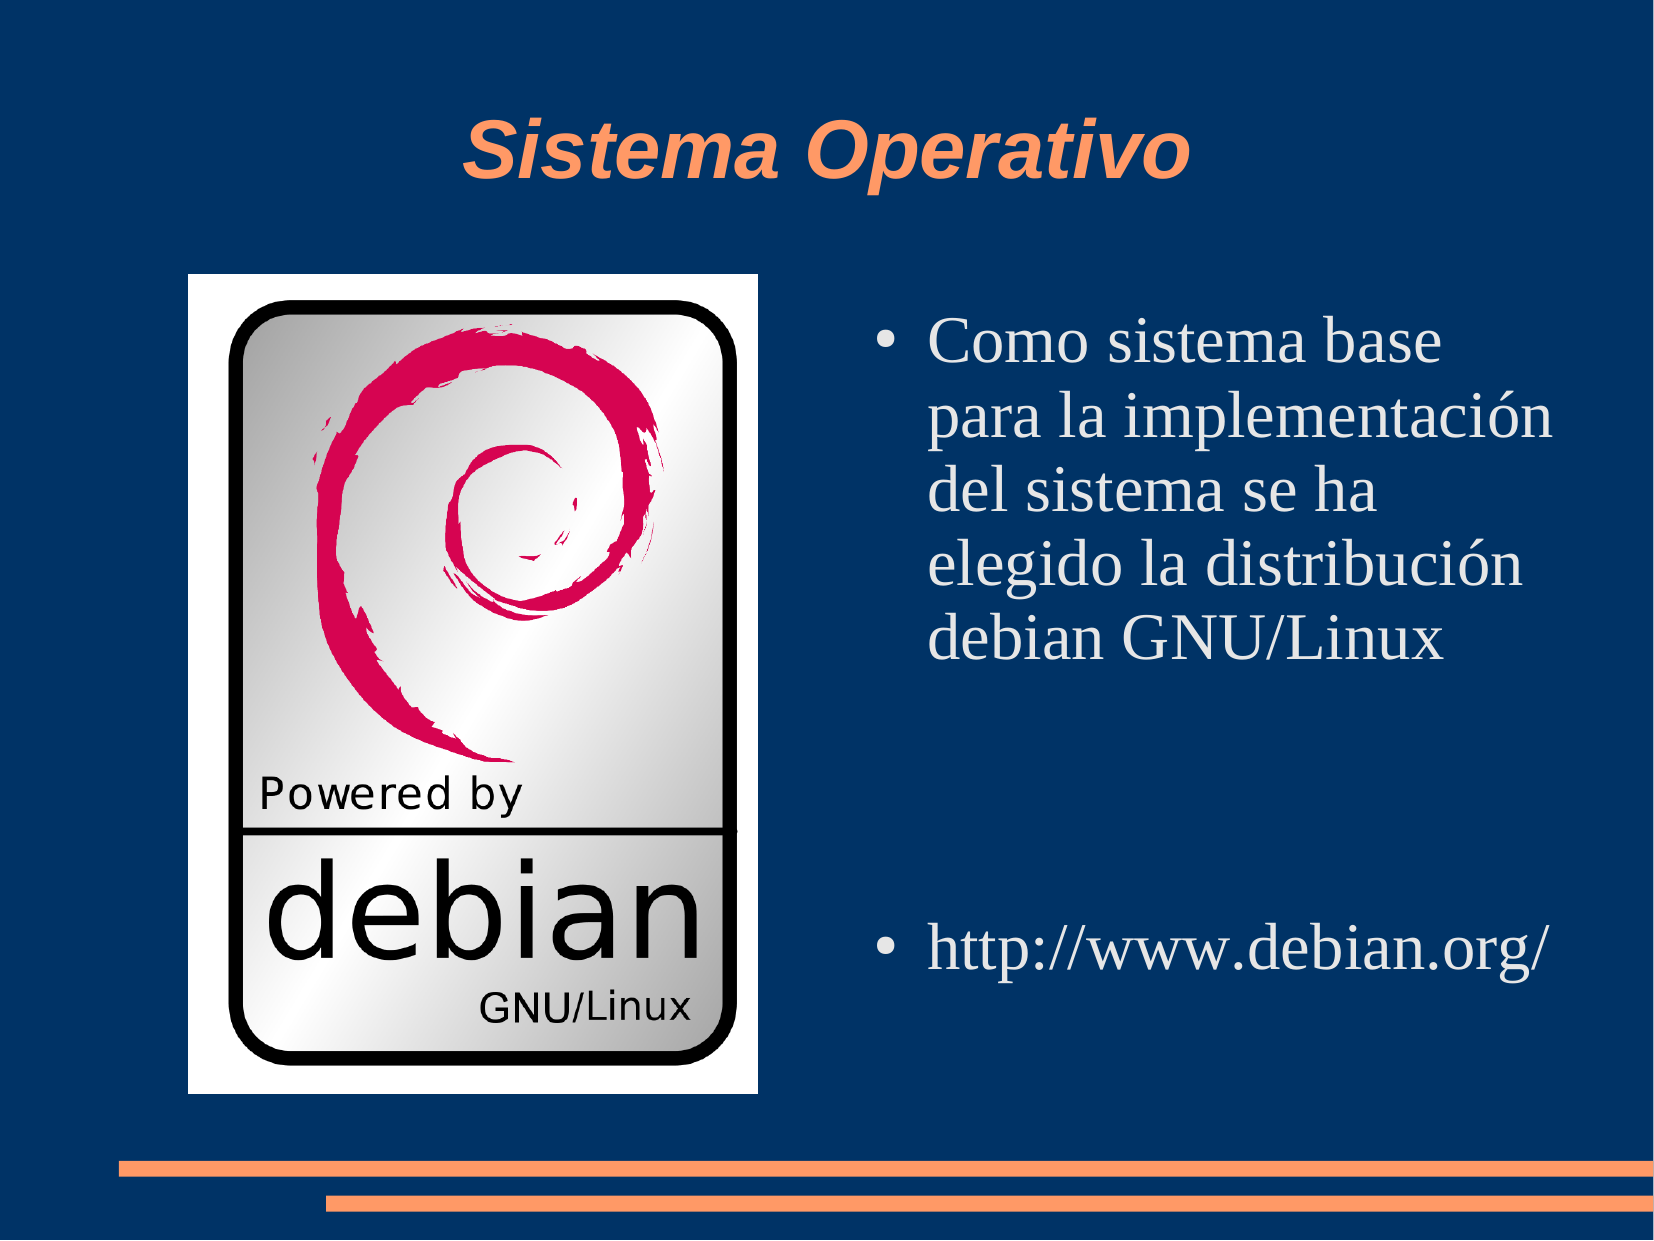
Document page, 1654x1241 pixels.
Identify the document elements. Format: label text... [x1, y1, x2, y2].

title Sistema Operativo [121, 46, 1534, 254]
list Como sistema base para la implementación del sistema se ha elegido la distribución debian GNU/Linux http://www.debian.org/ [856, 303, 1559, 1123]
picture [188, 274, 758, 1094]
